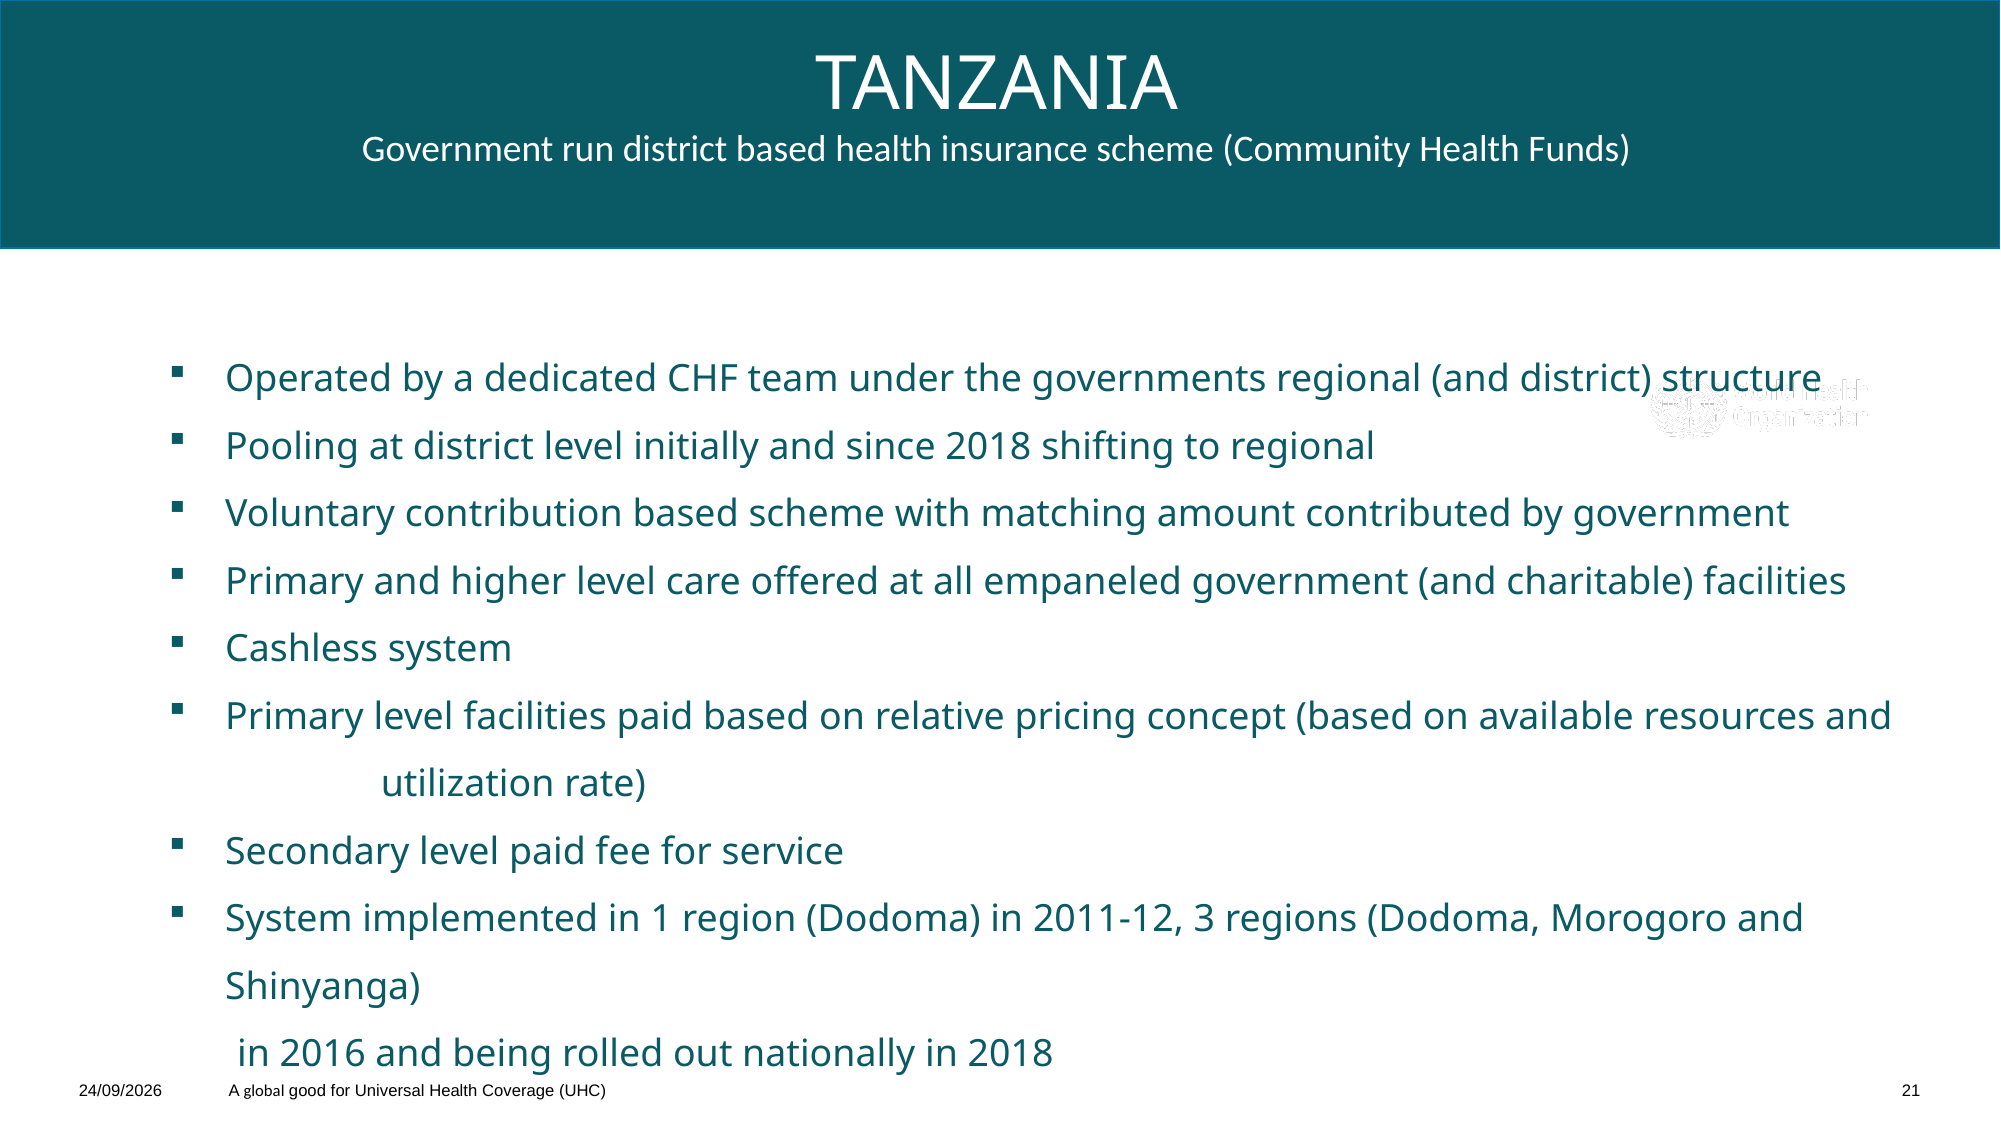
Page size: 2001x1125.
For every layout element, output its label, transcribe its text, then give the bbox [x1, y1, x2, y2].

text_box Operated by a dedicated CHF team under the governments regional (and district) structure Pooling at district level initially and since 2018 shifting to regional Voluntary contribution based scheme with matching amount contributed by government Primary and higher level care offered at all empaneled government (and charitable) facilities Cashless system Primary level facilities paid based on relative pricing concept (based on available resources and utilization rate) Secondary level paid fee for service System implemented in 1 region (Dodoma) in 2011-12, 3 regions (Dodoma, Morogoro and Shinyanga) in 2016 and being rolled out nationally in 2018 [154, 324, 1940, 1082]
slide_number <number> [1872, 1082, 1921, 1109]
slide_number 29/06/2020 [78, 1079, 209, 1109]
footer A global good for Universal Health Coverage (UHC) [228, 1082, 873, 1125]
text_box TANZANIA Government run district based health insurance scheme (Community Health Funds) [78, 26, 1916, 222]
text_box [0, 0, 2000, 249]
